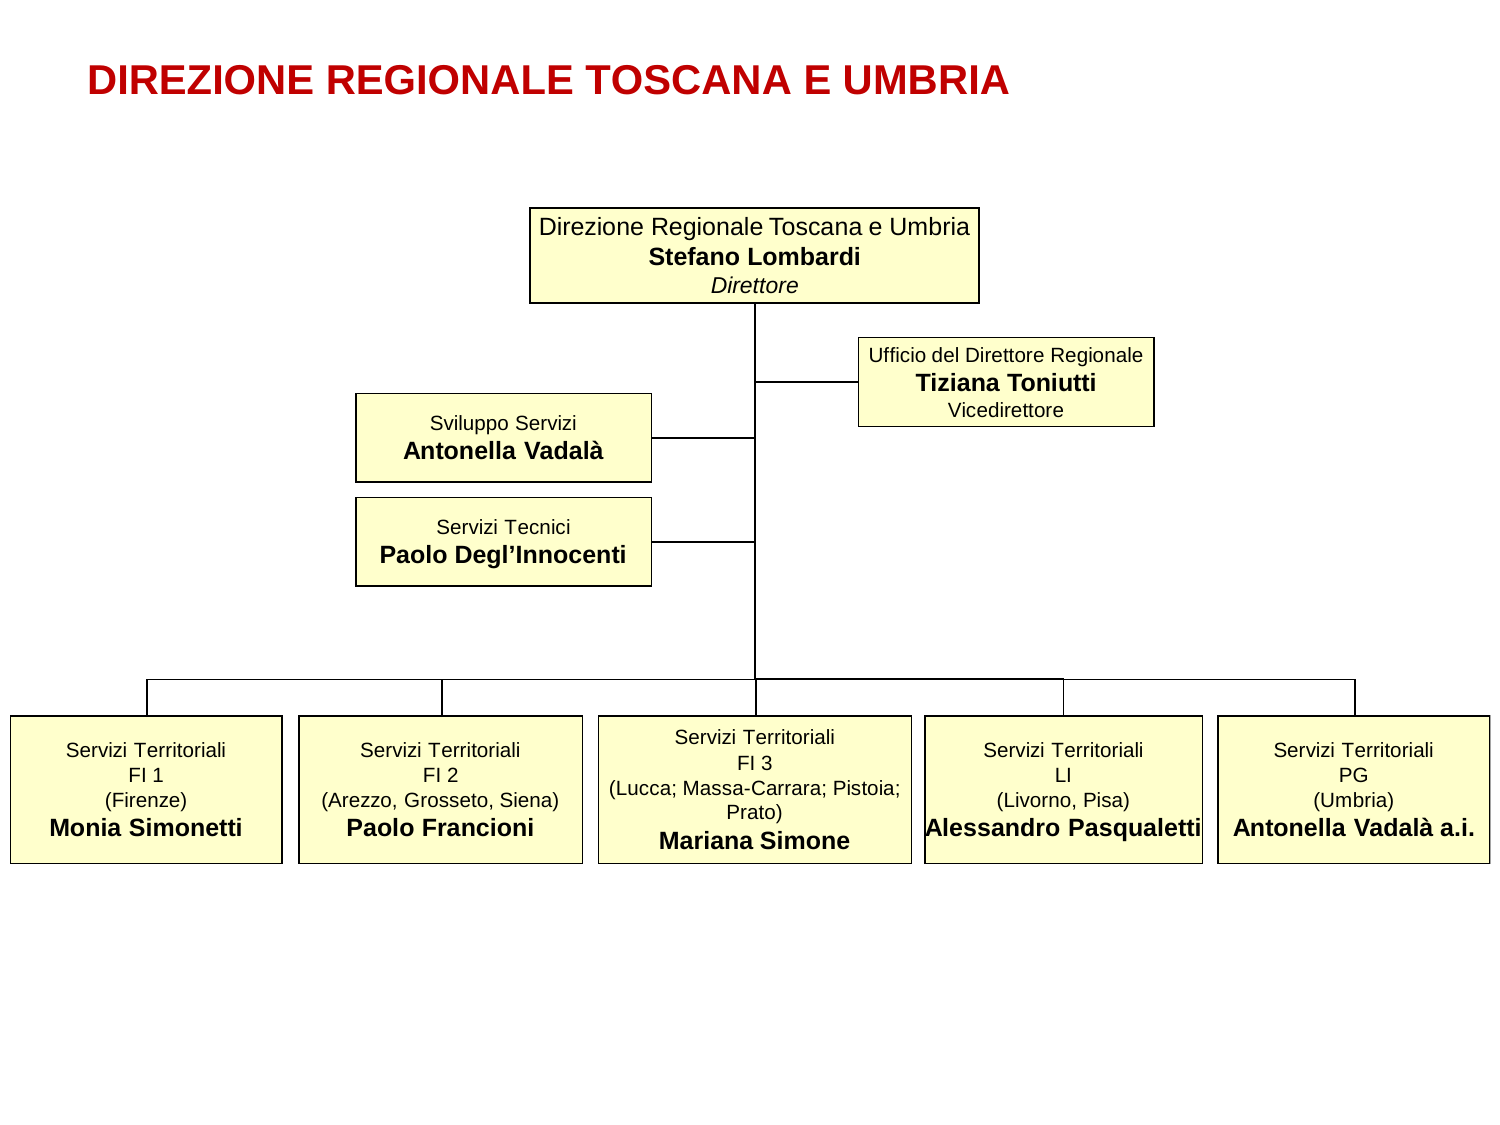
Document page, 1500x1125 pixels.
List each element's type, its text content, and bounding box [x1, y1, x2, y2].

picture [9, 203, 1491, 870]
text_box DIREZIONE REGIONALE TOSCANA E UMBRIA [72, 45, 1424, 128]
